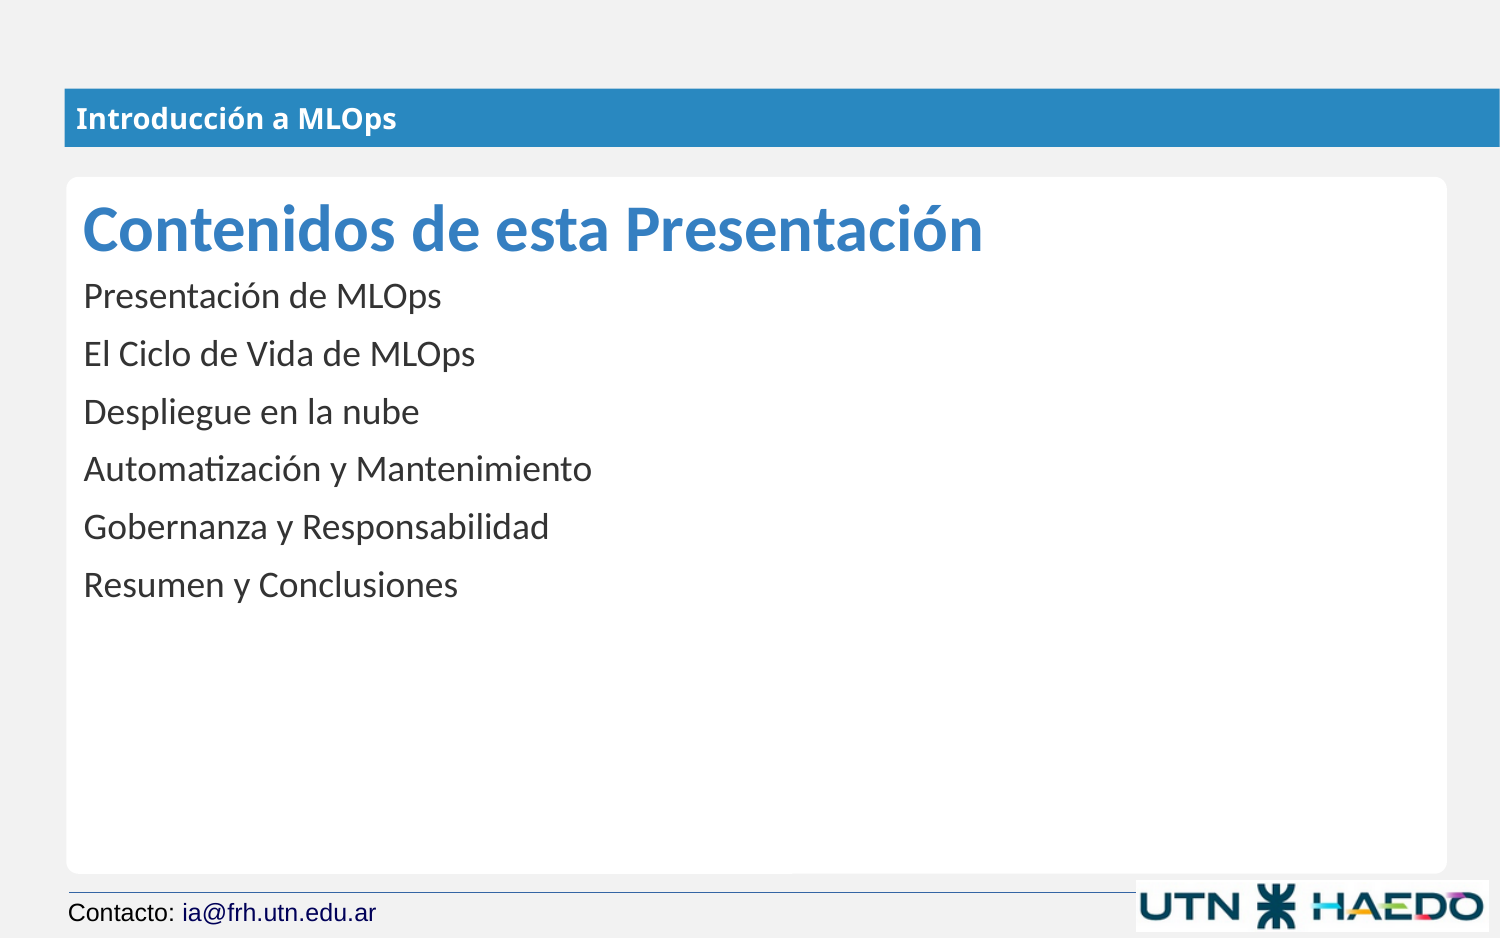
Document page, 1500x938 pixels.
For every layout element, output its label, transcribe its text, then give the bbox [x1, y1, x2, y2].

picture [1441, 880, 1489, 932]
text_box Contenidos de esta Presentación Presentación de MLOps El Ciclo de Vida de MLOps Despliegue en la nube Automatización y Mantenimiento Gobernanza y Responsabilidad Resumen y Conclusiones [68, 177, 1441, 938]
text_box Introducción a MLOps [64, 88, 1500, 147]
